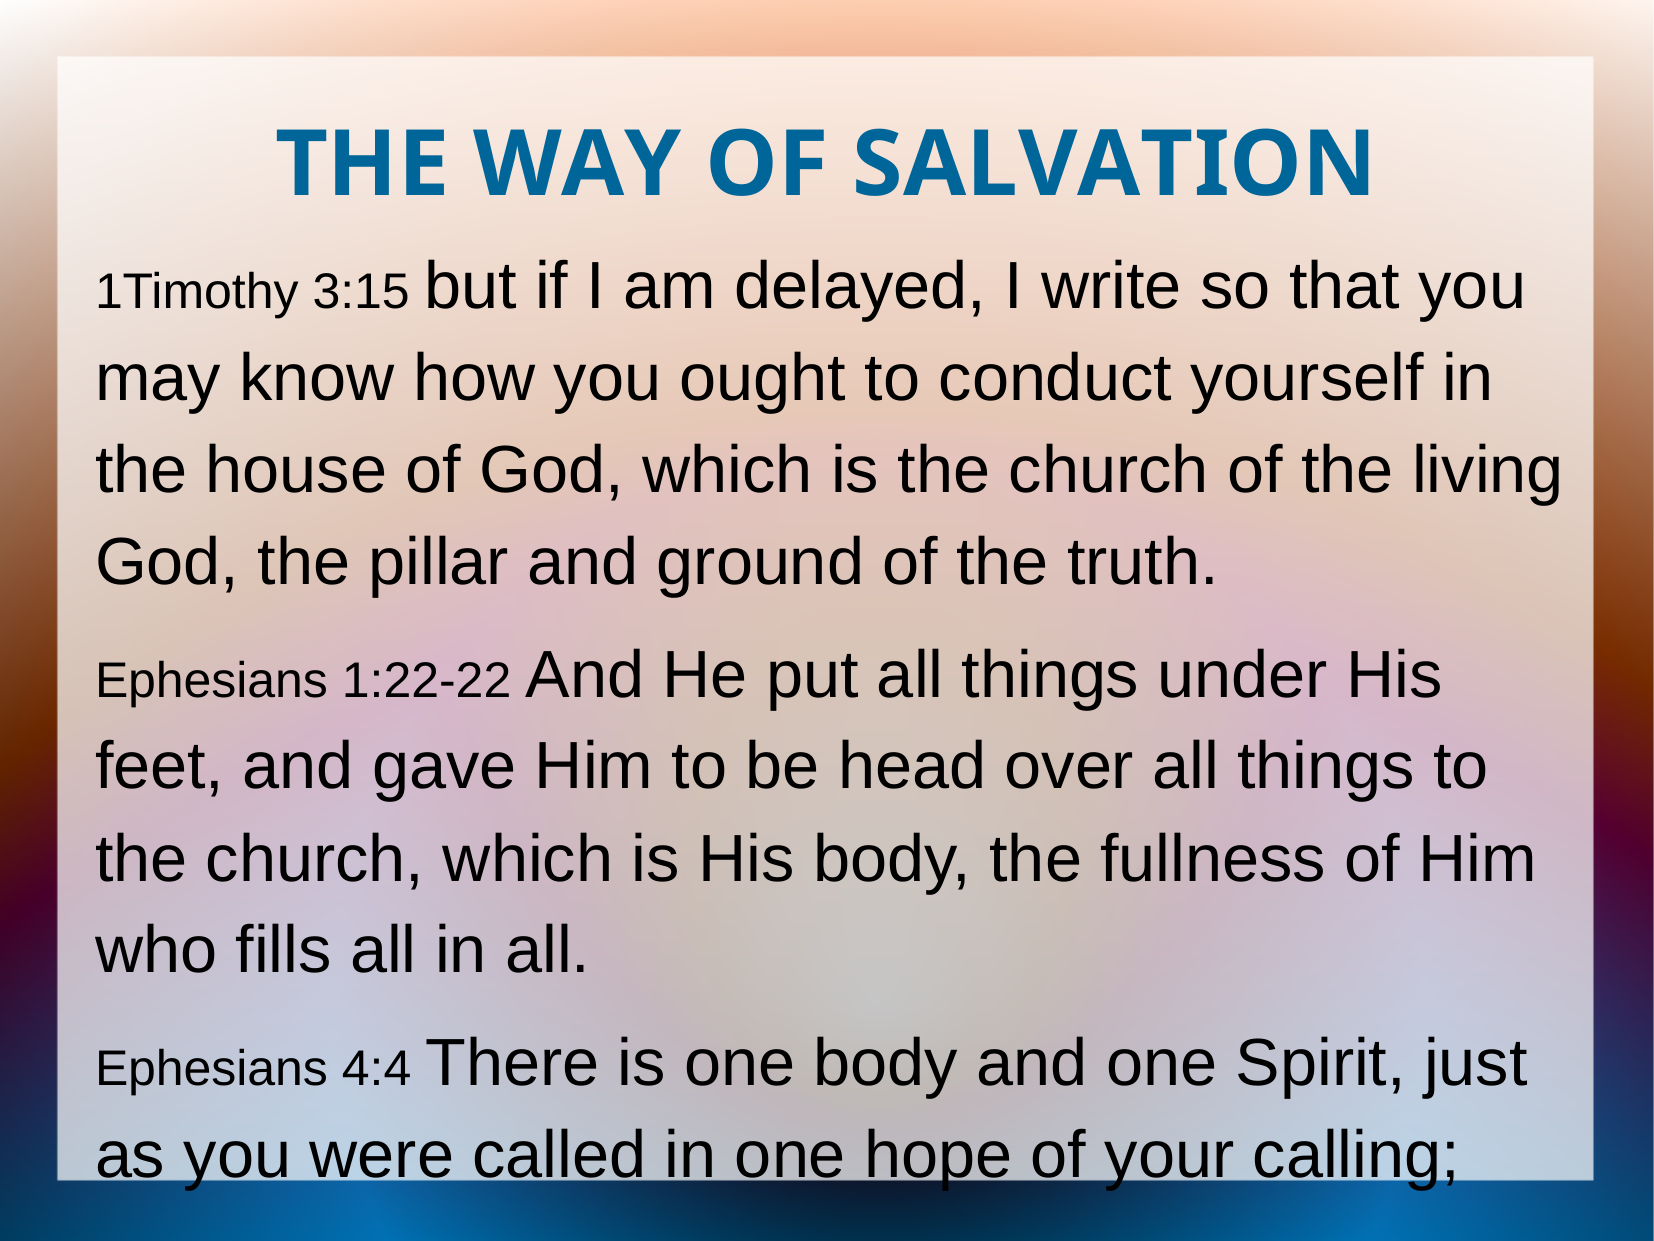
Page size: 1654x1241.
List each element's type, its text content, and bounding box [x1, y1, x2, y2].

title THE WAY OF SALVATION [82, 103, 1571, 215]
text_box 1Timothy 3:15 but if I am delayed, I write so that you may know how you ought to conduct yourself in the house of God, which is the church of the living God, the pillar and ground of the truth. Ephesians 1:22-22 And He put all things under His feet, and gave Him to be head over all things to the church, which is His body, the fullness of Him who fills all in all. Ephesians 4:4 There is one body and one Spirit, just as you were called in one hope of your calling; . [80, 222, 1597, 1241]
